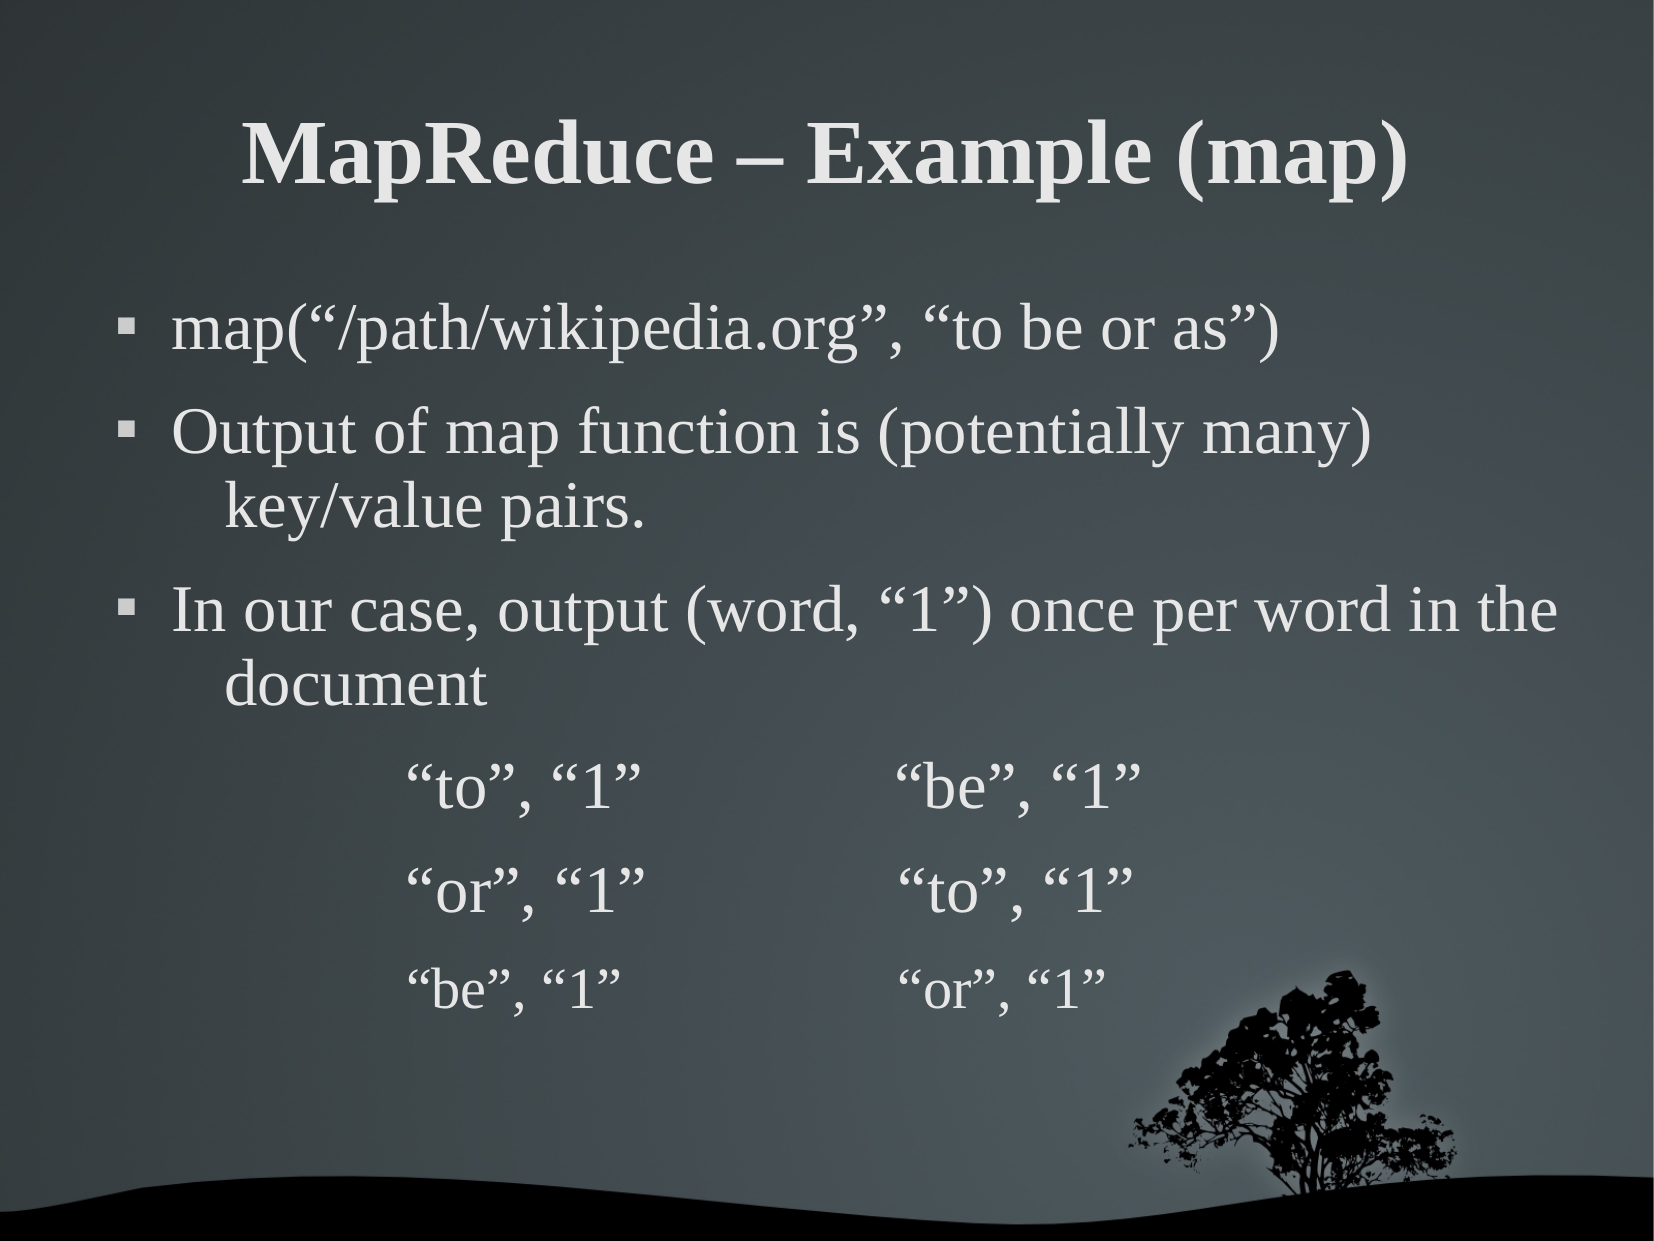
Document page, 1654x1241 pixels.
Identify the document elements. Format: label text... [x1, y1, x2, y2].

list map(“/path/wikipedia.org”, “to be or as”) Output of map function is (potentially many) key/value pairs. In our case, output (word, “1”) once per word in the document “to”, “1” “be”, “1” “or”, “1” “to”, “1” “be”, “1” “or”, “1” [82, 290, 1571, 1094]
picture [0, 0, 1654, 1241]
title MapReduce – Example (map) [82, 56, 1571, 250]
